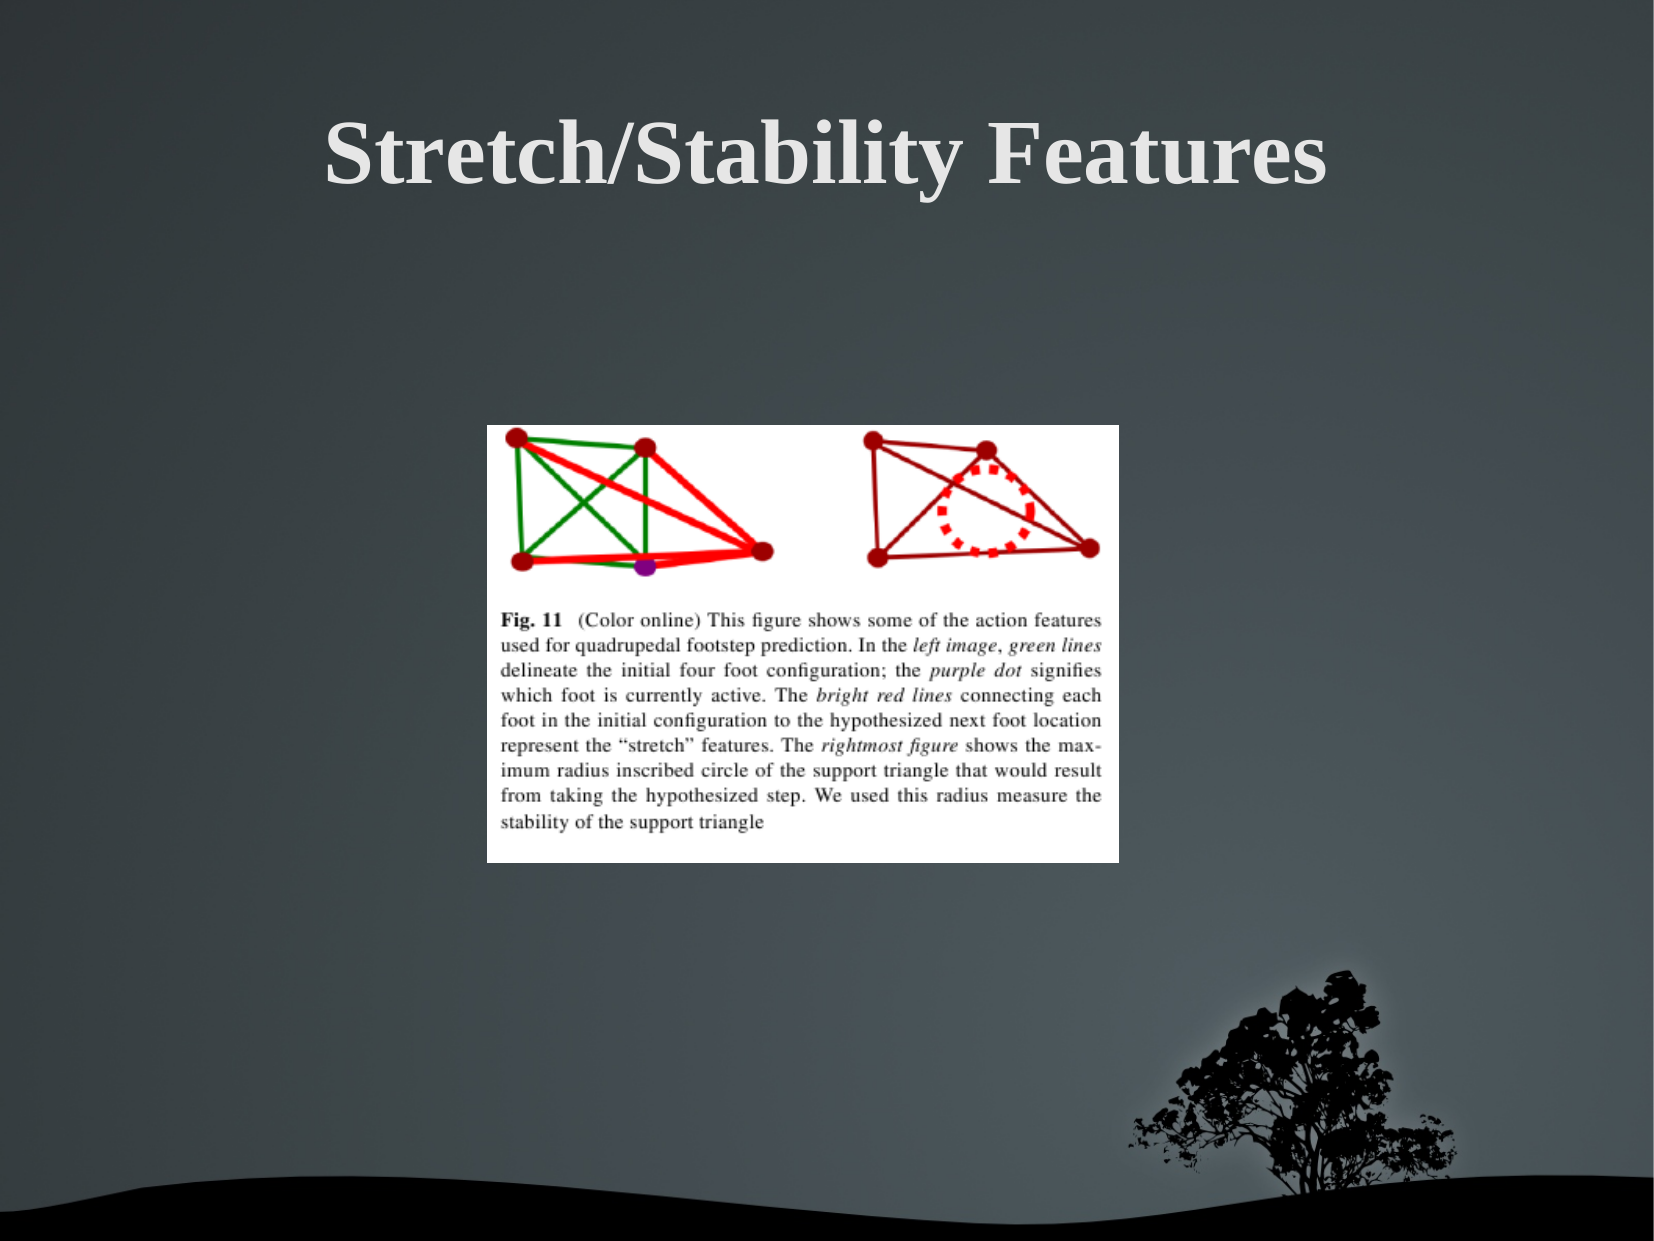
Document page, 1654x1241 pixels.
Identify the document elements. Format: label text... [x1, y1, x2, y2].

title Stretch/Stability Features [82, 56, 1571, 250]
picture [0, 0, 1654, 1241]
